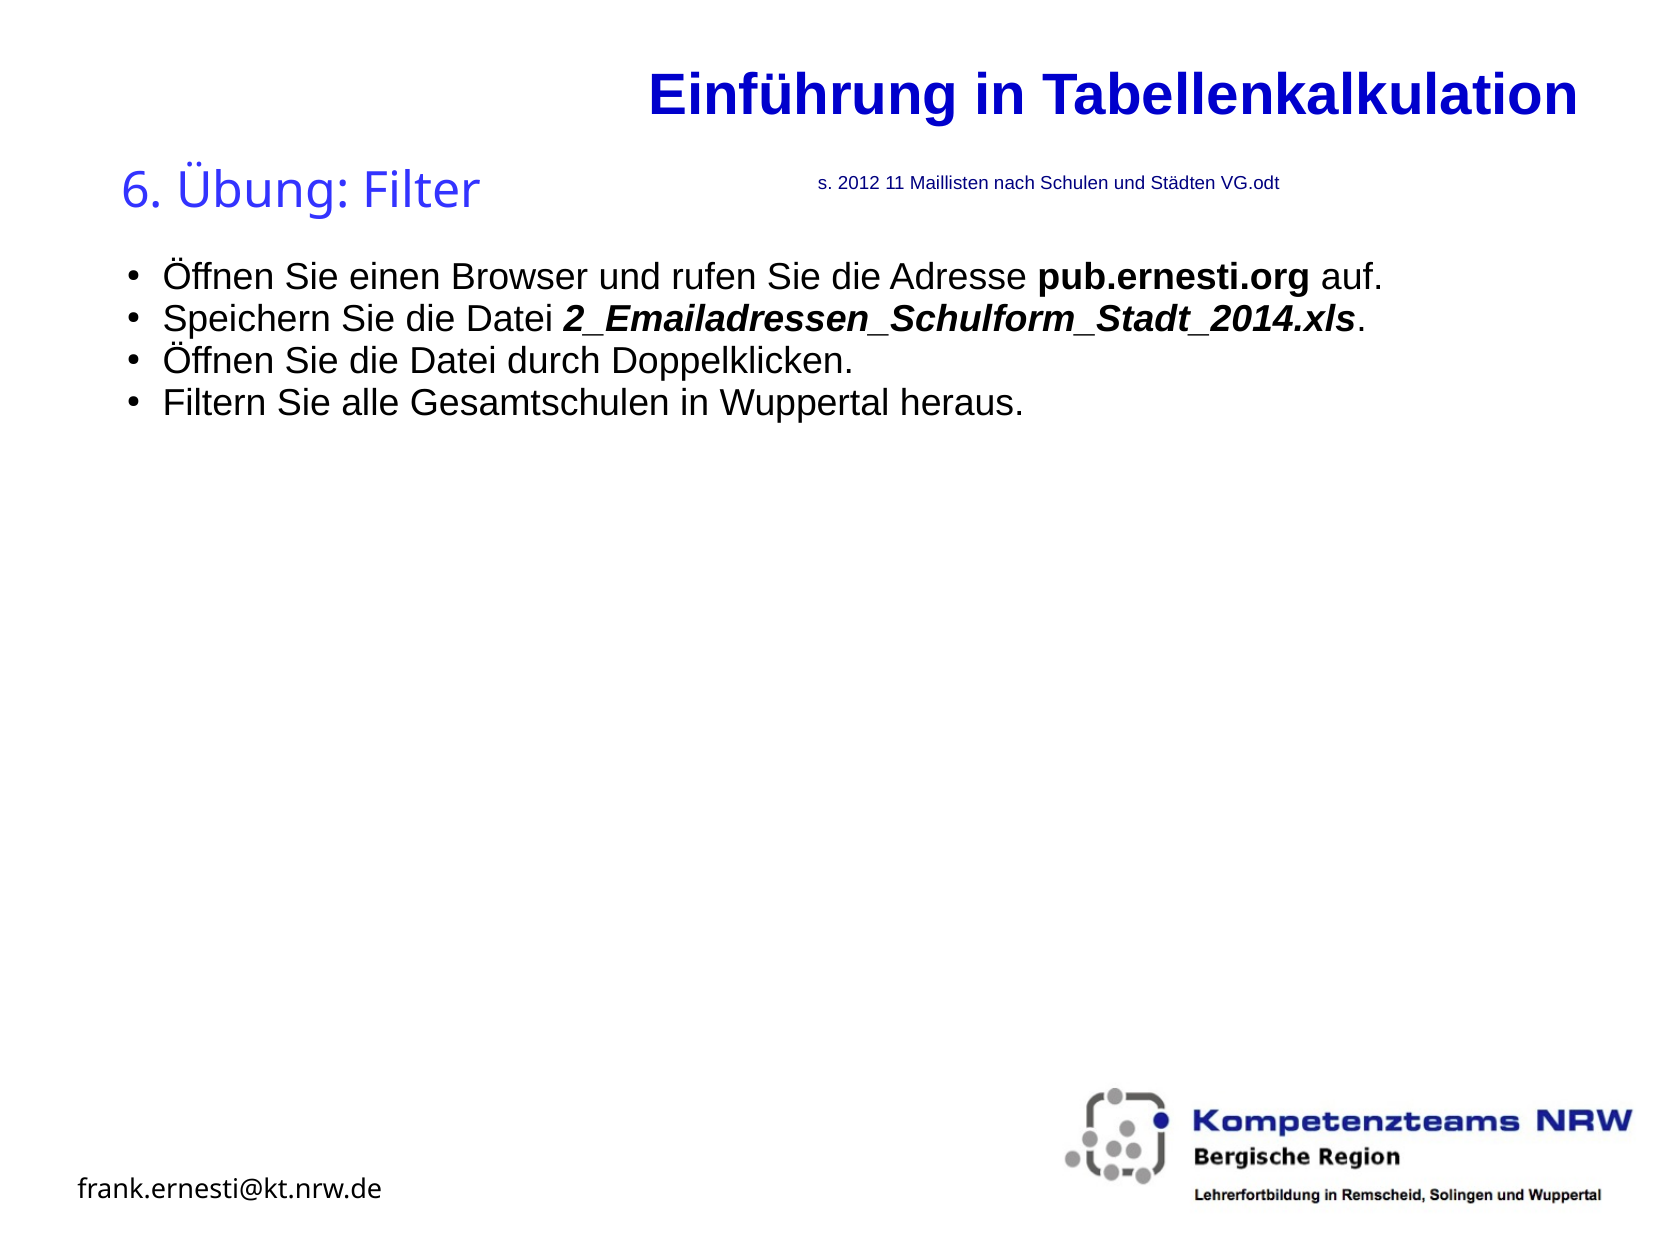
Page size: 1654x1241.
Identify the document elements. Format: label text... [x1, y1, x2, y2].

table_header Einführung in Tabellenkalkulation [402, 55, 1594, 135]
text_box 6. Übung: Filter [106, 146, 478, 218]
table_header [95, 55, 401, 135]
text_box s. 2012 11 Maillisten nach Schulen und Städten VG.odt [803, 165, 1292, 202]
text_box frank.ernesti@kt.nrw.de [62, 1162, 378, 1205]
picture [1037, 1074, 1642, 1225]
text_box Öffnen Sie einen Browser und rufen Sie die Adresse pub.ernesti.org auf. Speichern Sie die Datei 2_Emailadressen_Schulform_Stadt_2014.xls. Öffnen Sie die Datei durch Doppelklicken. Filtern Sie alle Gesamtschulen in Wuppertal heraus. [112, 248, 1401, 431]
